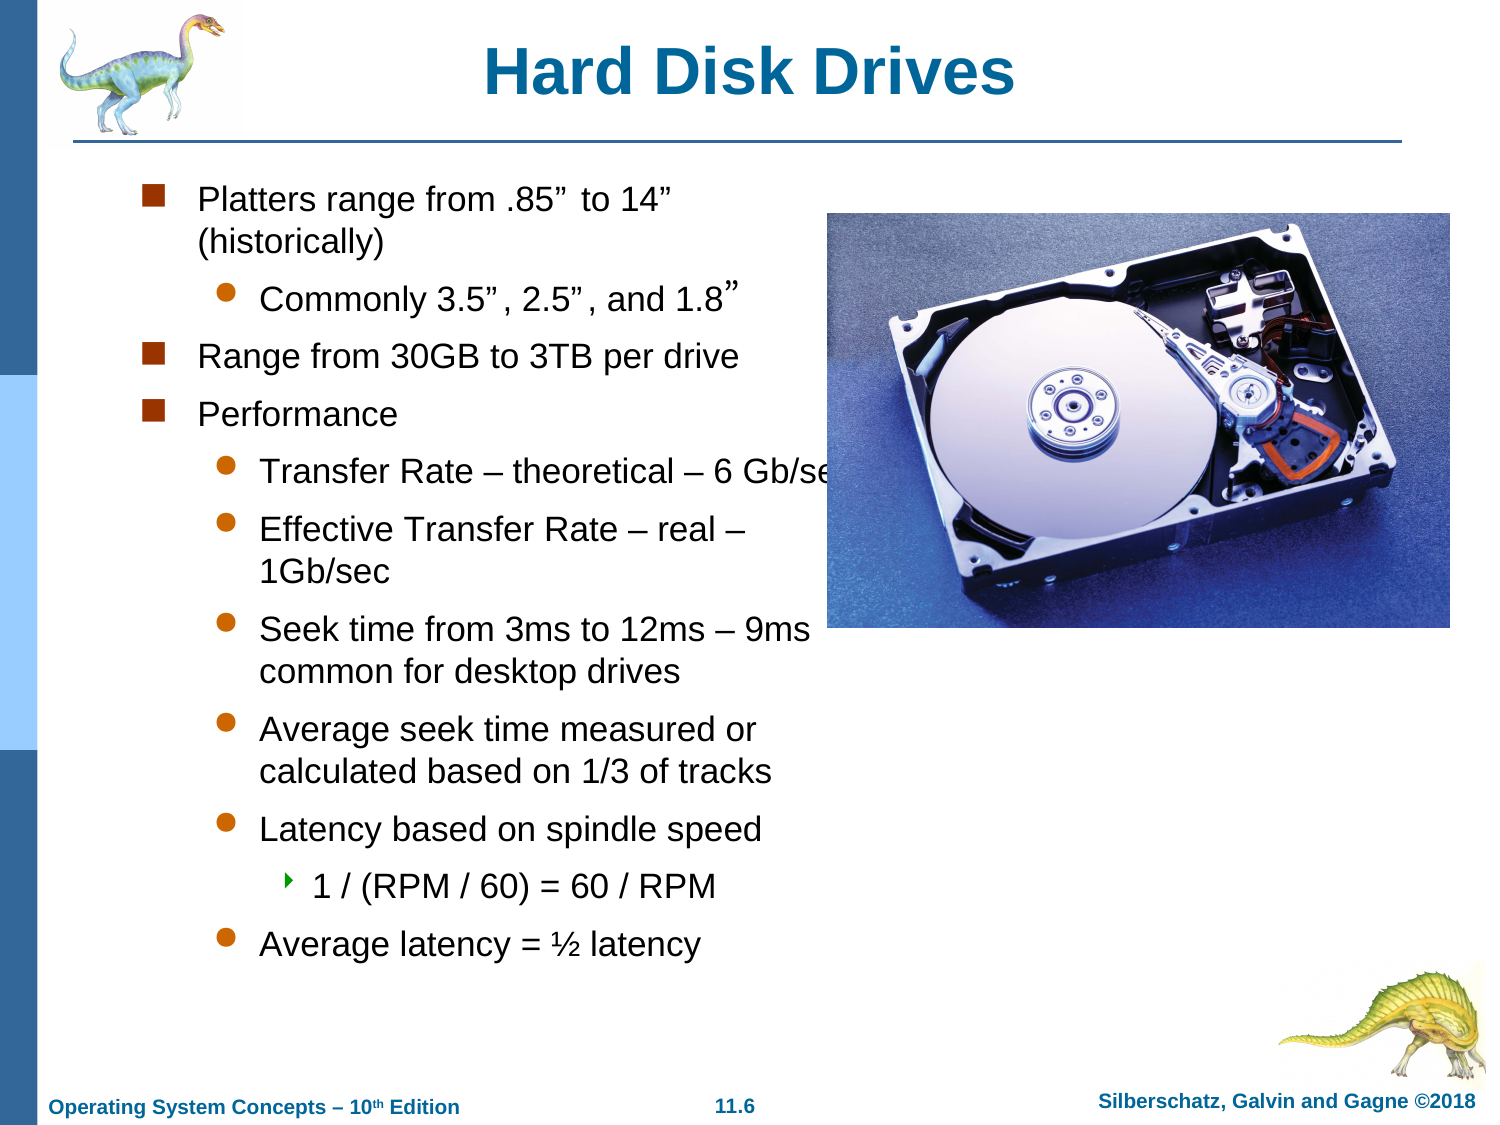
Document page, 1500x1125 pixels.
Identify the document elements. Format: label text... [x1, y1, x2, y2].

picture [46, 0, 243, 149]
picture [1415, 1093, 1423, 1098]
list Platters range from .85” to 14” (historically) Commonly 3.5”, 2.5”, and 1.8” Range from 30GB to 3TB per drive Performance Transfer Rate – theoretical – 6 Gb/sec Effective Transfer Rate – real – 1Gb/sec Seek time from 3ms to 12ms – 9ms common for desktop drives Average seek time measured or calculated based on 1/3 of tracks Latency based on spindle speed 1 / (RPM / 60) = 60 / RPM Average latency = ½ latency [129, 168, 888, 979]
title Hard Disk Drives [75, 20, 1426, 116]
picture [827, 213, 1450, 628]
picture [1275, 959, 1486, 1090]
